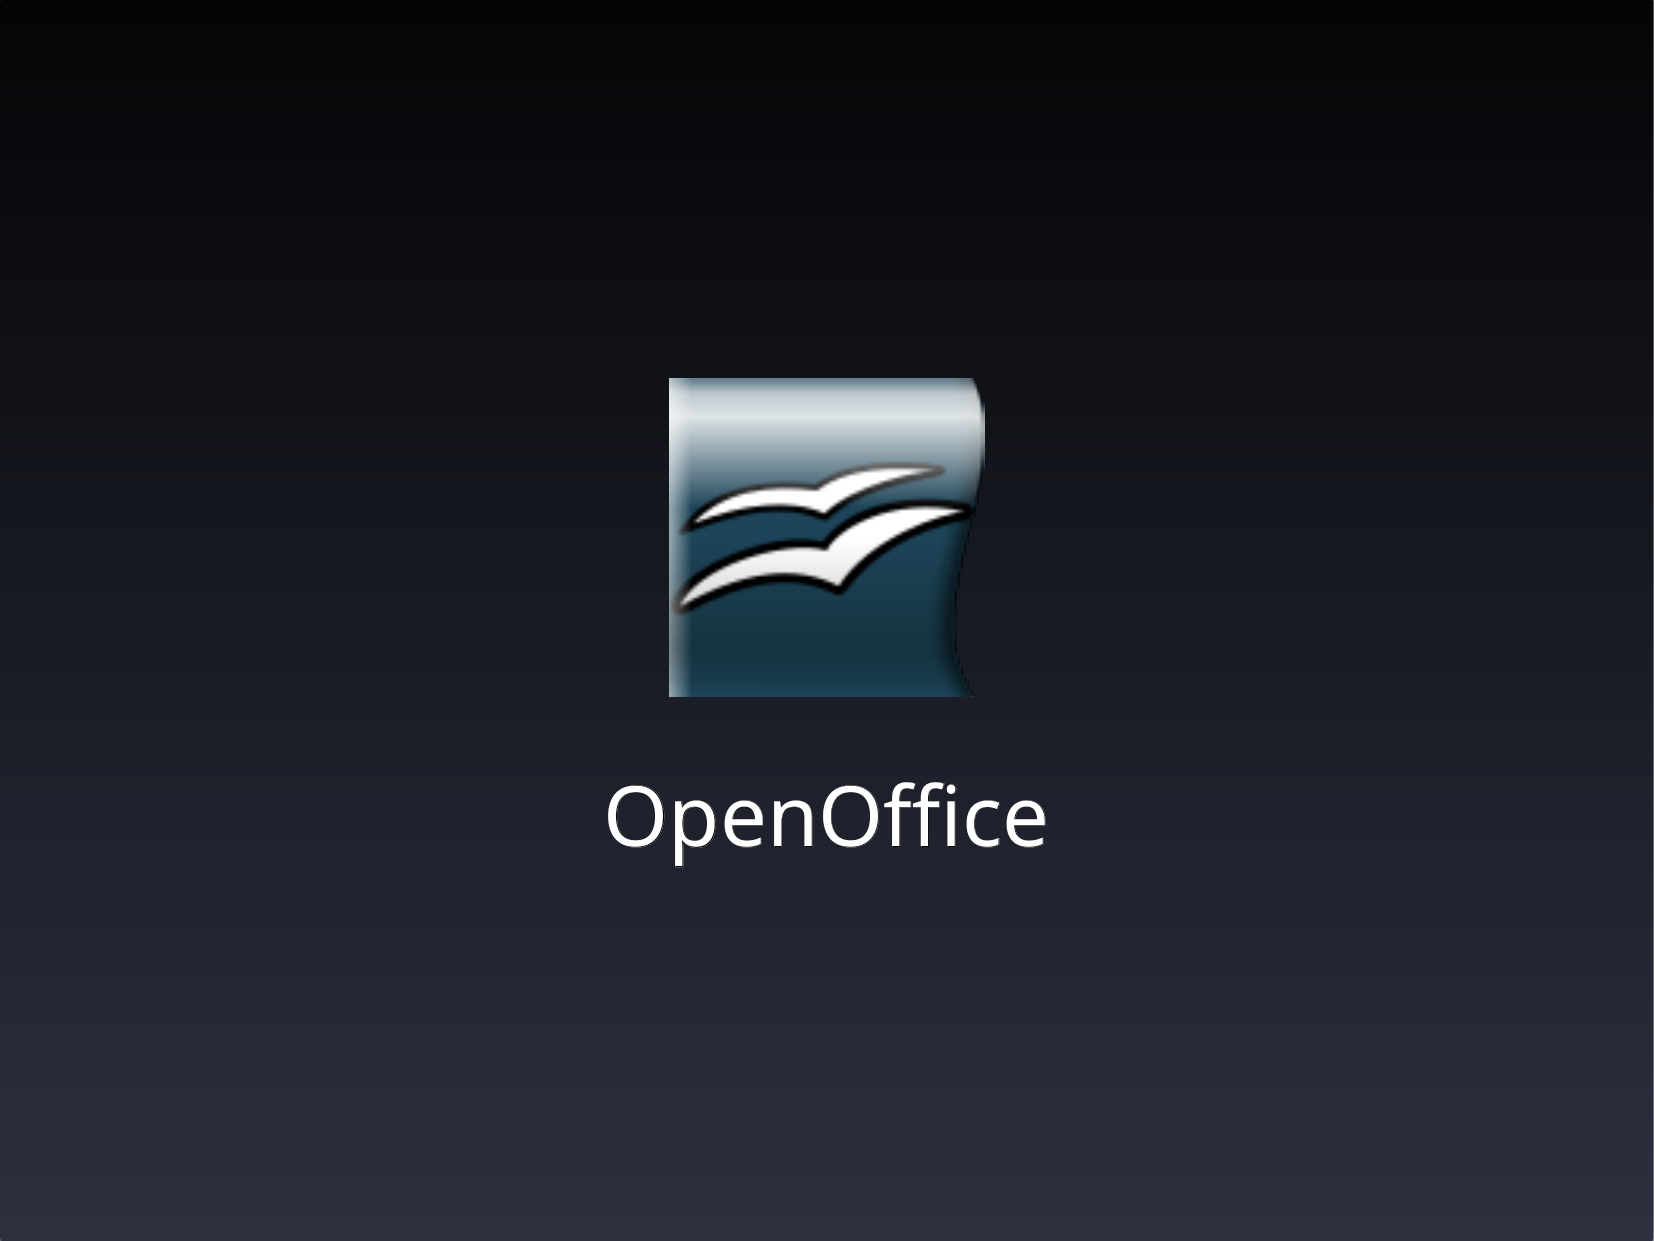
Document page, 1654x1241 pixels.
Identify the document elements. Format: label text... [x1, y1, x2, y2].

text_box OpenOffice [206, 750, 1447, 860]
picture [0, 0, 1654, 1241]
